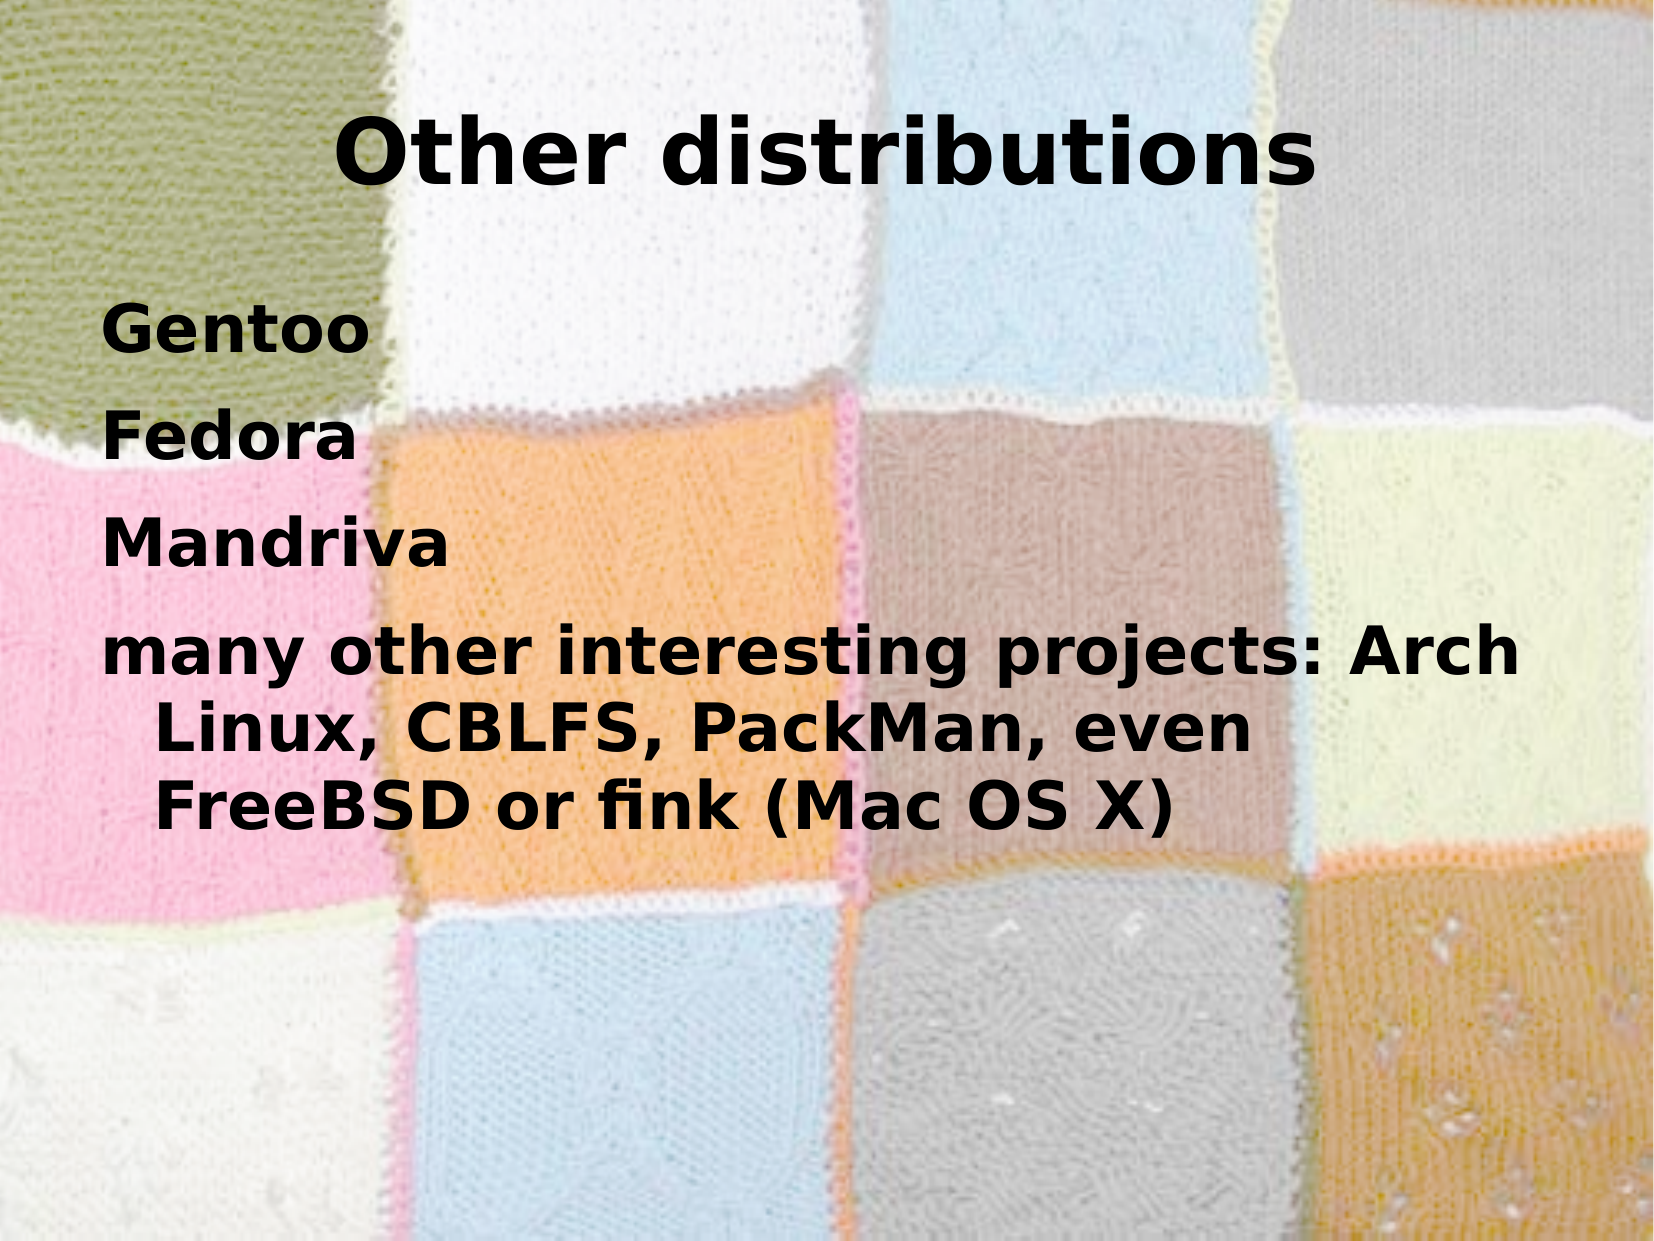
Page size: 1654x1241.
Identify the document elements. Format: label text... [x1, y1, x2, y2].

title Other distributions [82, 56, 1571, 250]
picture [0, 0, 1654, 1241]
list Gentoo Fedora Mandriva many other interesting projects: Arch Linux, CBLFS, PackMan, even FreeBSD or fink (Mac OS X) [82, 290, 1571, 1094]
